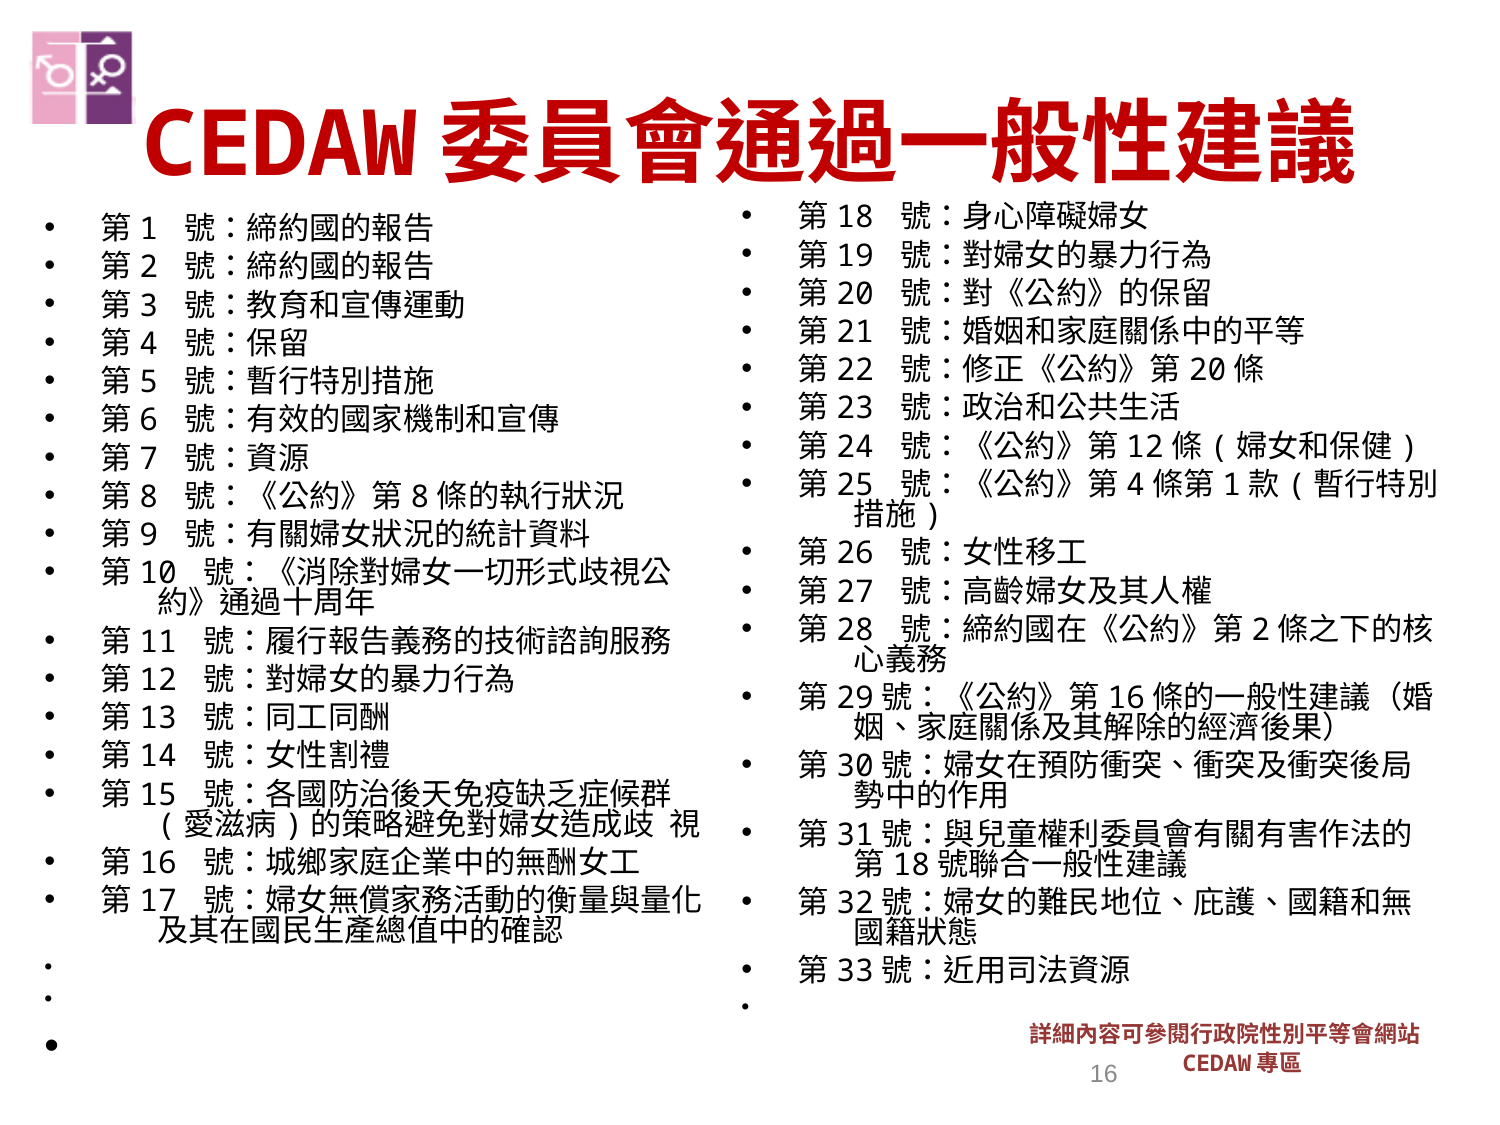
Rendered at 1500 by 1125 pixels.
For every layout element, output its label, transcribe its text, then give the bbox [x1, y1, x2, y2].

list 第18 號：身心障礙婦女 第19 號：對婦女的暴力行為 第20 號：對《公約》的保留 第21 號：婚姻和家庭關係中的平等 第22 號：修正《公約》第20條 第23 號：政治和公共生活 第24 號：《公約》第12條(婦女和保健) 第25 號：《公約》第4條第1款(暫行特別措施) 第26 號：女性移工 第27 號：高齡婦女及其人權 第28 號：締約國在《公約》第2條之下的核心義務 第29號：《公約》第16條的一般性建議（婚姻、家庭關係及其解除的經濟後果） 第30號：婦女在預防衝突、衝突及衝突後局勢中的作用 第31號：與兒童權利委員會有關有害作法的第18號聯合一般性建議 第32號：婦女的難民地位、庇護、國籍和無國籍狀態 第33號：近用司法資源 詳細內容可參閱行政院性別平等會網站 CEDAW專區 [726, 196, 1459, 1094]
list 第1 號：締約國的報告 第2 號：締約國的報告 第3 號：教育和宣傳運動 第4 號：保留 第5 號：暫行特別措施 第6 號：有效的國家機制和宣傳 第7 號：資源 第8 號：《公約》第8條的執行狀況 第9 號：有關婦女狀況的統計資料 第10 號：《消除對婦女一切形式歧視公 約》通過十周年 第11 號：履行報告義務的技術諮詢服務 第12 號：對婦女的暴力行為 第13 號：同工同酬 第14 號：女性割禮 第15 號：各國防治後天免疫缺乏症候群(愛滋病)的策略避免對婦女造成歧 視 第16 號：城鄉家庭企業中的無酬女工 第17 號：婦女無償家務活動的衡量與量化及其在國民生產總值中的確認 [29, 208, 726, 1083]
title CEDAW委員會通過一般性建議 [75, 45, 1426, 208]
text_box 16 [1074, 1042, 1426, 1103]
